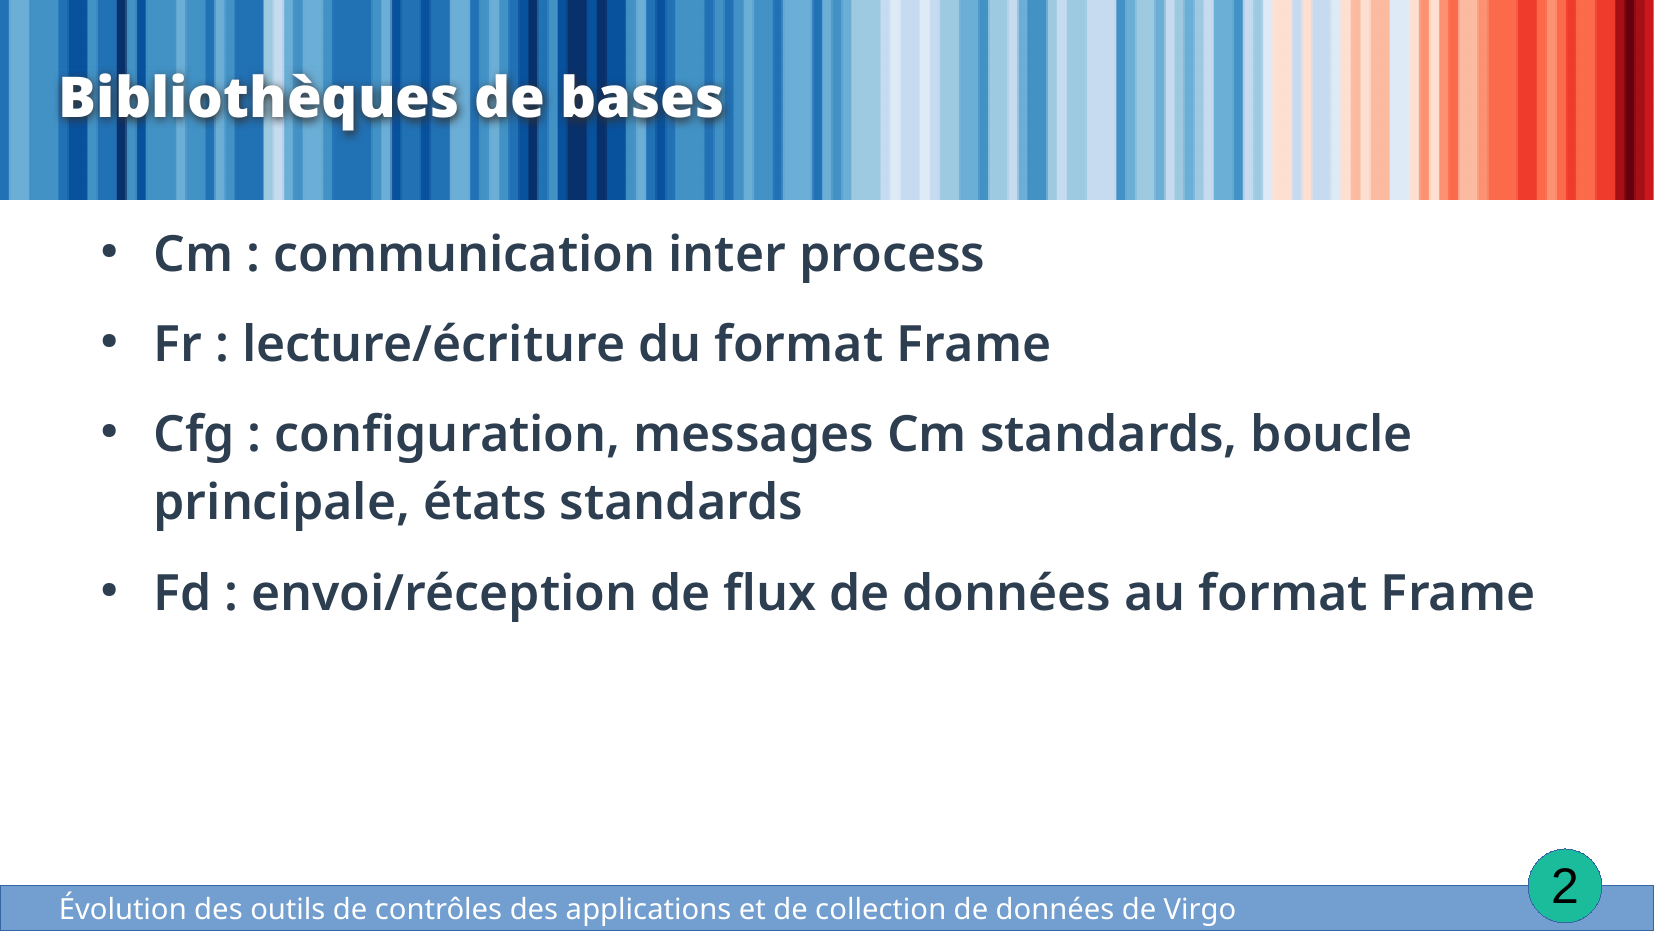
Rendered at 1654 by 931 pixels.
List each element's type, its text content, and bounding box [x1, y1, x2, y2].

title Bibliothèques de bases [59, 37, 1595, 155]
picture [0, 0, 1654, 200]
list Cm : communication inter process Fr : lecture/écriture du format Frame Cfg : configuration, messages Cm standards, boucle principale, états standards Fd : envoi/réception de flux de données au format Frame [82, 217, 1571, 758]
